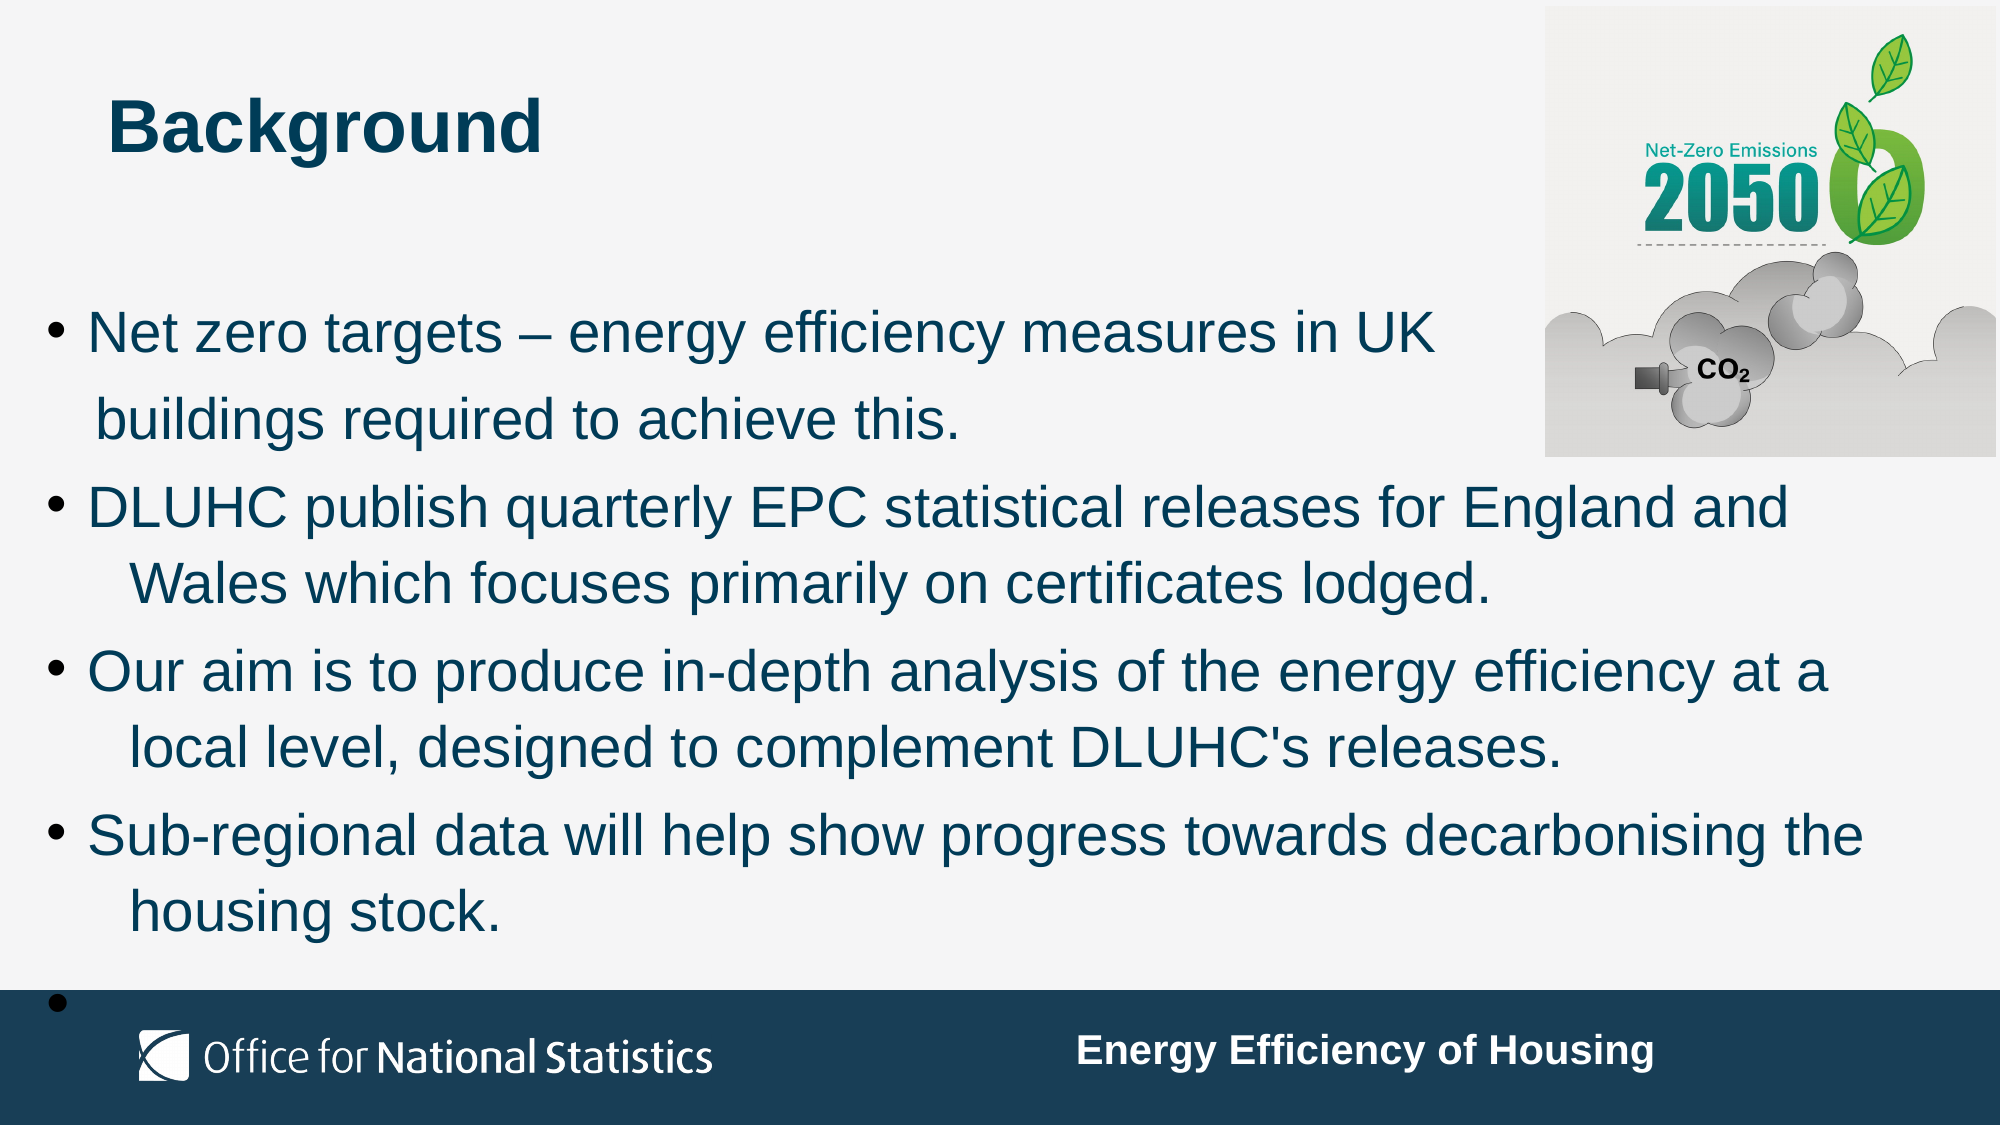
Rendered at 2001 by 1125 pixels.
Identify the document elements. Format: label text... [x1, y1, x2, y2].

list Net zero targets – energy efficiency measures in UK buildings required to achieve this. DLUHC publish quarterly EPC statistical releases for England and Wales which focuses primarily on certificates lodged. Our aim is to produce in-depth analysis of the energy efficiency at a local level, designed to complement DLUHC's releases. Sub-regional data will help show progress towards decarbonising the housing stock. [46, 287, 1933, 1044]
text_box Energy Efficiency of Housing [1060, 1014, 1980, 1075]
title Background [107, 84, 1545, 172]
picture [1545, 7, 1996, 458]
